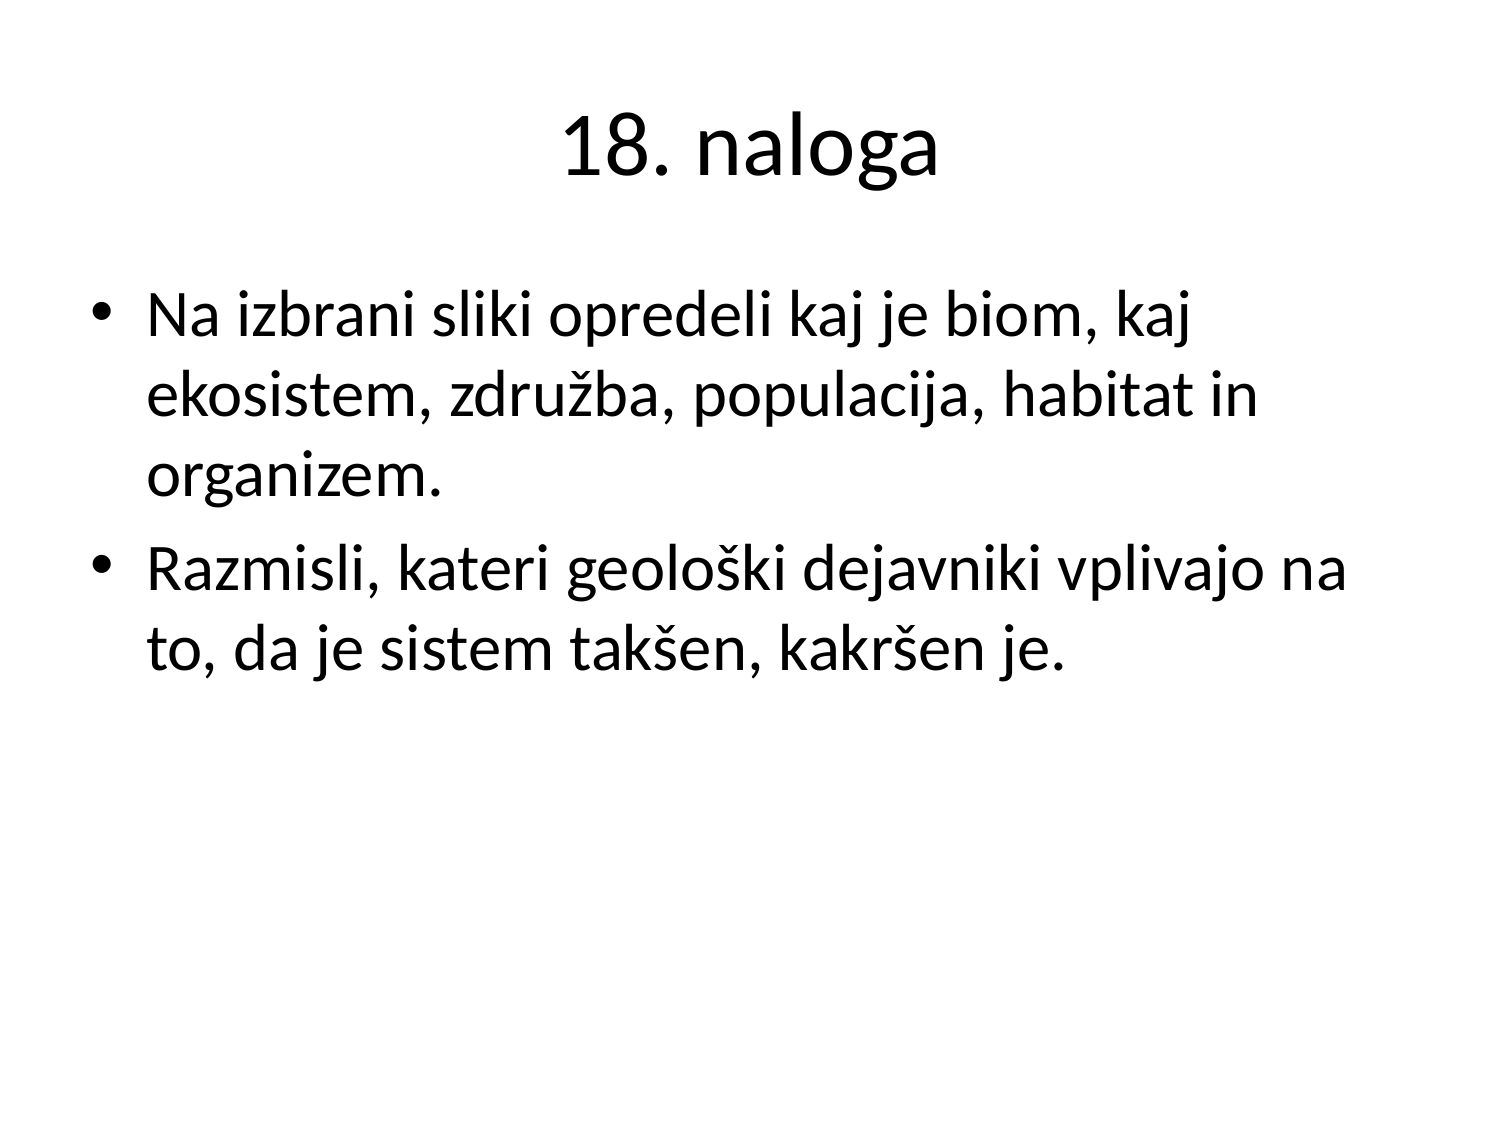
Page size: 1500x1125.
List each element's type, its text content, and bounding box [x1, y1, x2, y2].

list Na izbrani sliki opredeli kaj je biom, kaj ekosistem, združba, populacija, habitat in organizem. Razmisli, kateri geološki dejavniki vplivajo na to, da je sistem takšen, kakršen je. [75, 262, 1425, 1005]
title 18. naloga [75, 45, 1425, 233]
